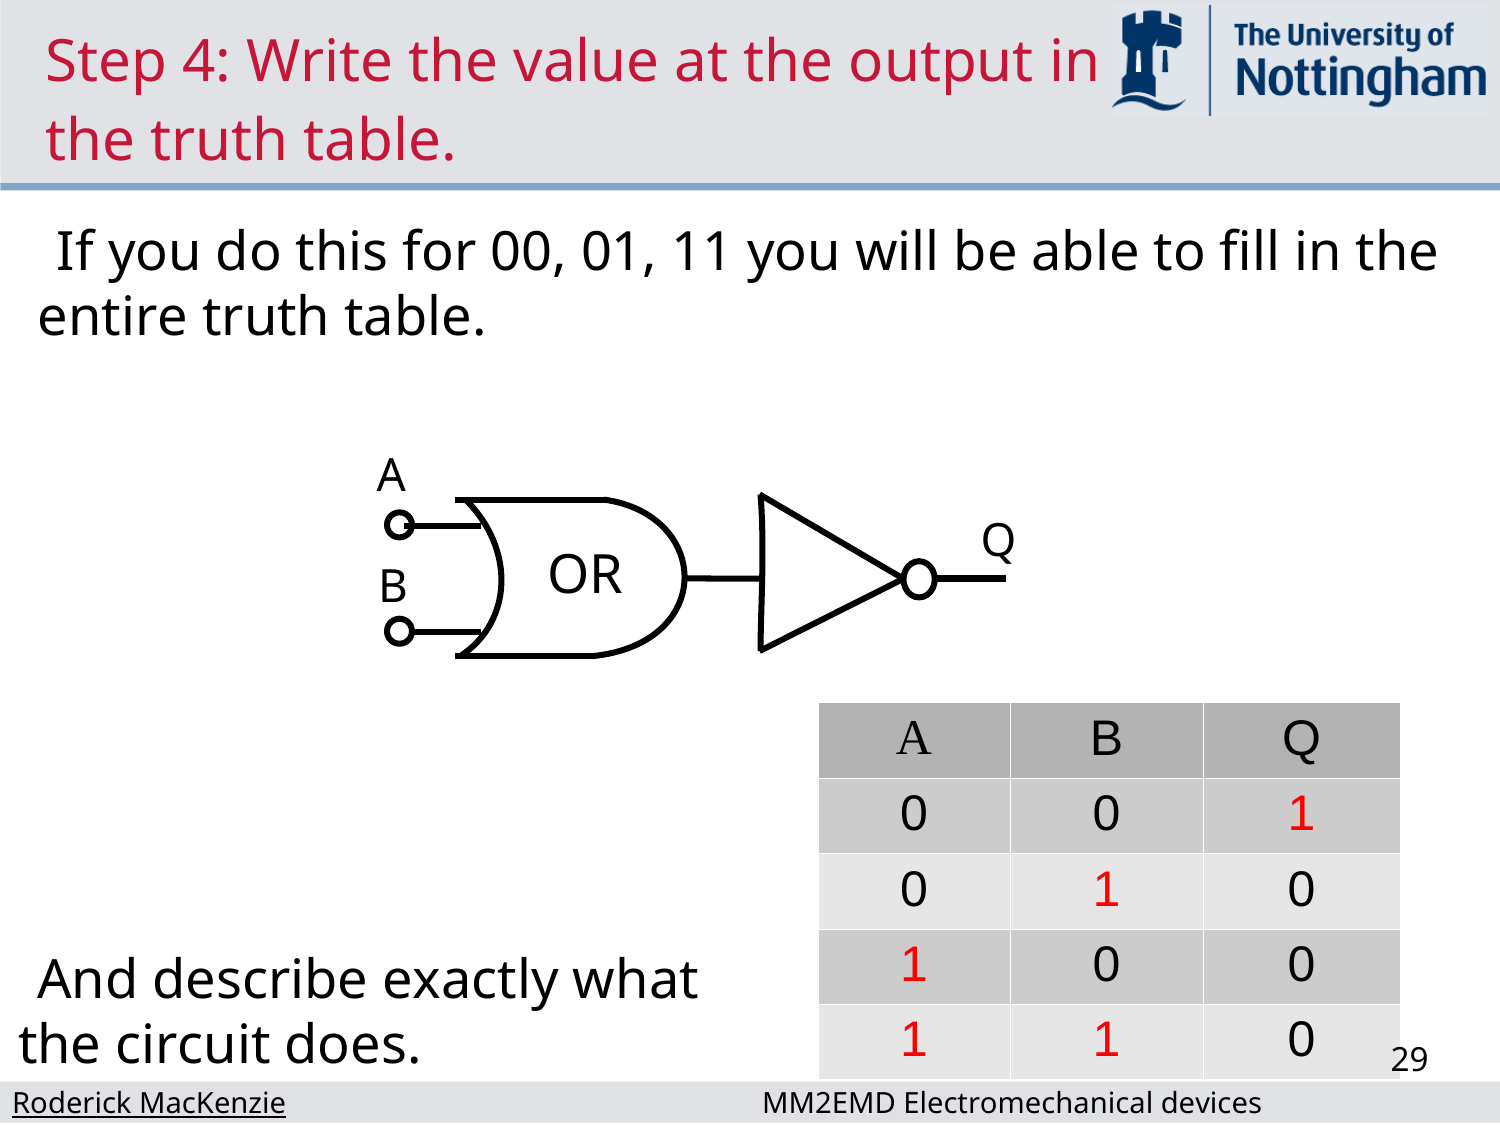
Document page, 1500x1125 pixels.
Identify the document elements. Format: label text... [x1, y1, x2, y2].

table_cell 1 [819, 1005, 1010, 1079]
table_header A [819, 703, 1010, 778]
table_cell 0 [1011, 779, 1203, 853]
table_header B [1011, 703, 1203, 778]
text_box And describe exactly what the circuit does. [3, 936, 789, 1082]
text_box <number> [1375, 1030, 1500, 1101]
text_box If you do this for 00, 01, 11 you will be able to fill in the entire truth table. [23, 208, 1495, 354]
text_box B [363, 548, 425, 619]
table_cell 0 [1204, 1005, 1400, 1079]
table_cell 1 [819, 930, 1010, 1004]
table_cell 0 [1204, 930, 1400, 1004]
table_cell 1 [1204, 779, 1400, 853]
table_cell 0 [819, 854, 1010, 929]
text_box OR [513, 531, 649, 612]
table_cell 1 [1011, 1005, 1203, 1079]
table_cell 0 [1011, 930, 1203, 1004]
title Step 4: Write the value at the output in the truth table. [31, 22, 1133, 174]
picture [1111, 4, 1487, 116]
text_box Q [965, 502, 1027, 573]
table_cell 1 [1011, 854, 1203, 929]
table_cell 0 [1204, 854, 1400, 929]
table_header Q [1204, 703, 1400, 778]
table_cell 0 [819, 779, 1010, 853]
text_box A [361, 438, 423, 508]
